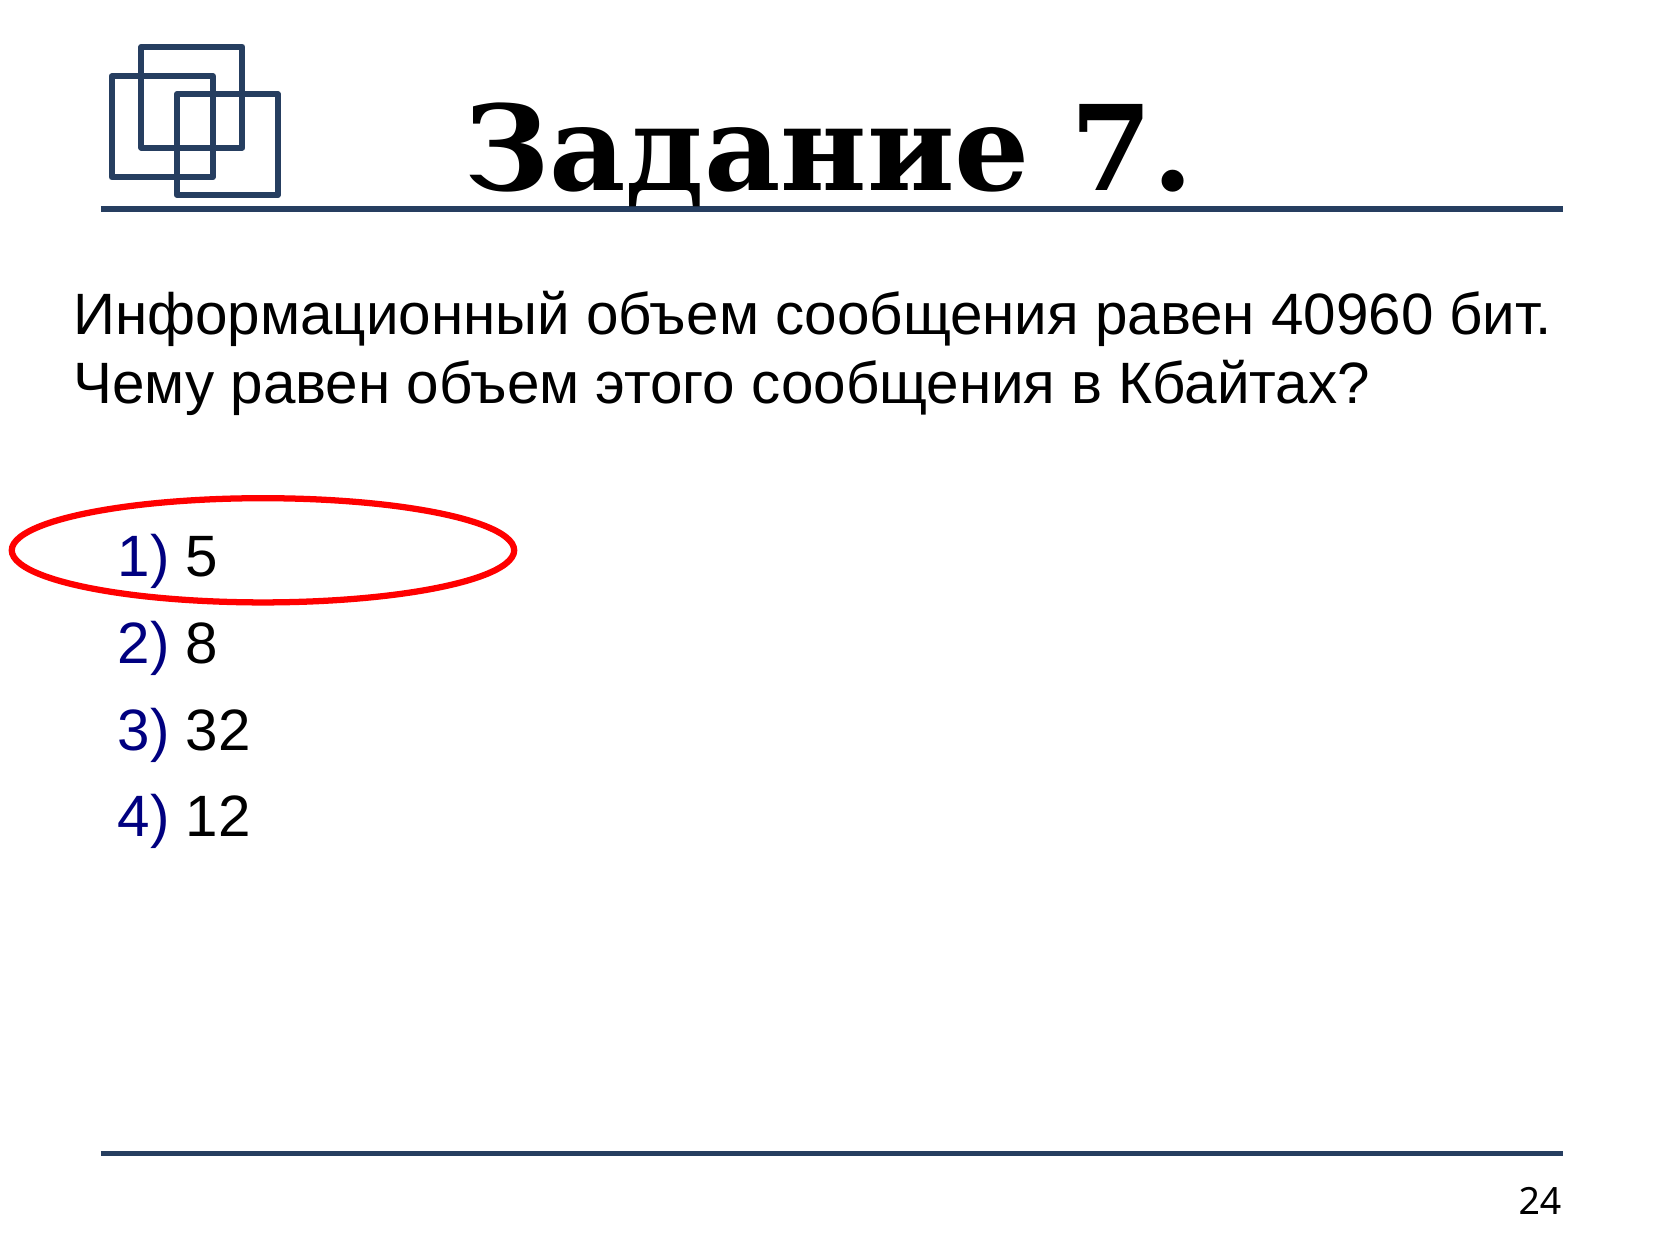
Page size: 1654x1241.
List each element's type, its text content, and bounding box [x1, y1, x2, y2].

text_box Информационный объем сообщения равен 40960 бит. Чему равен объем этого сообщения в Кбайтах? 5 8 32 12 [58, 268, 1609, 1194]
text_box Информационный объем сообщения равен 40960 бит. Чему равен объем этого сообщения в Кбайтах? 5 8 32 12 [58, 502, 510, 599]
title Задание 7. [82, 64, 1571, 268]
